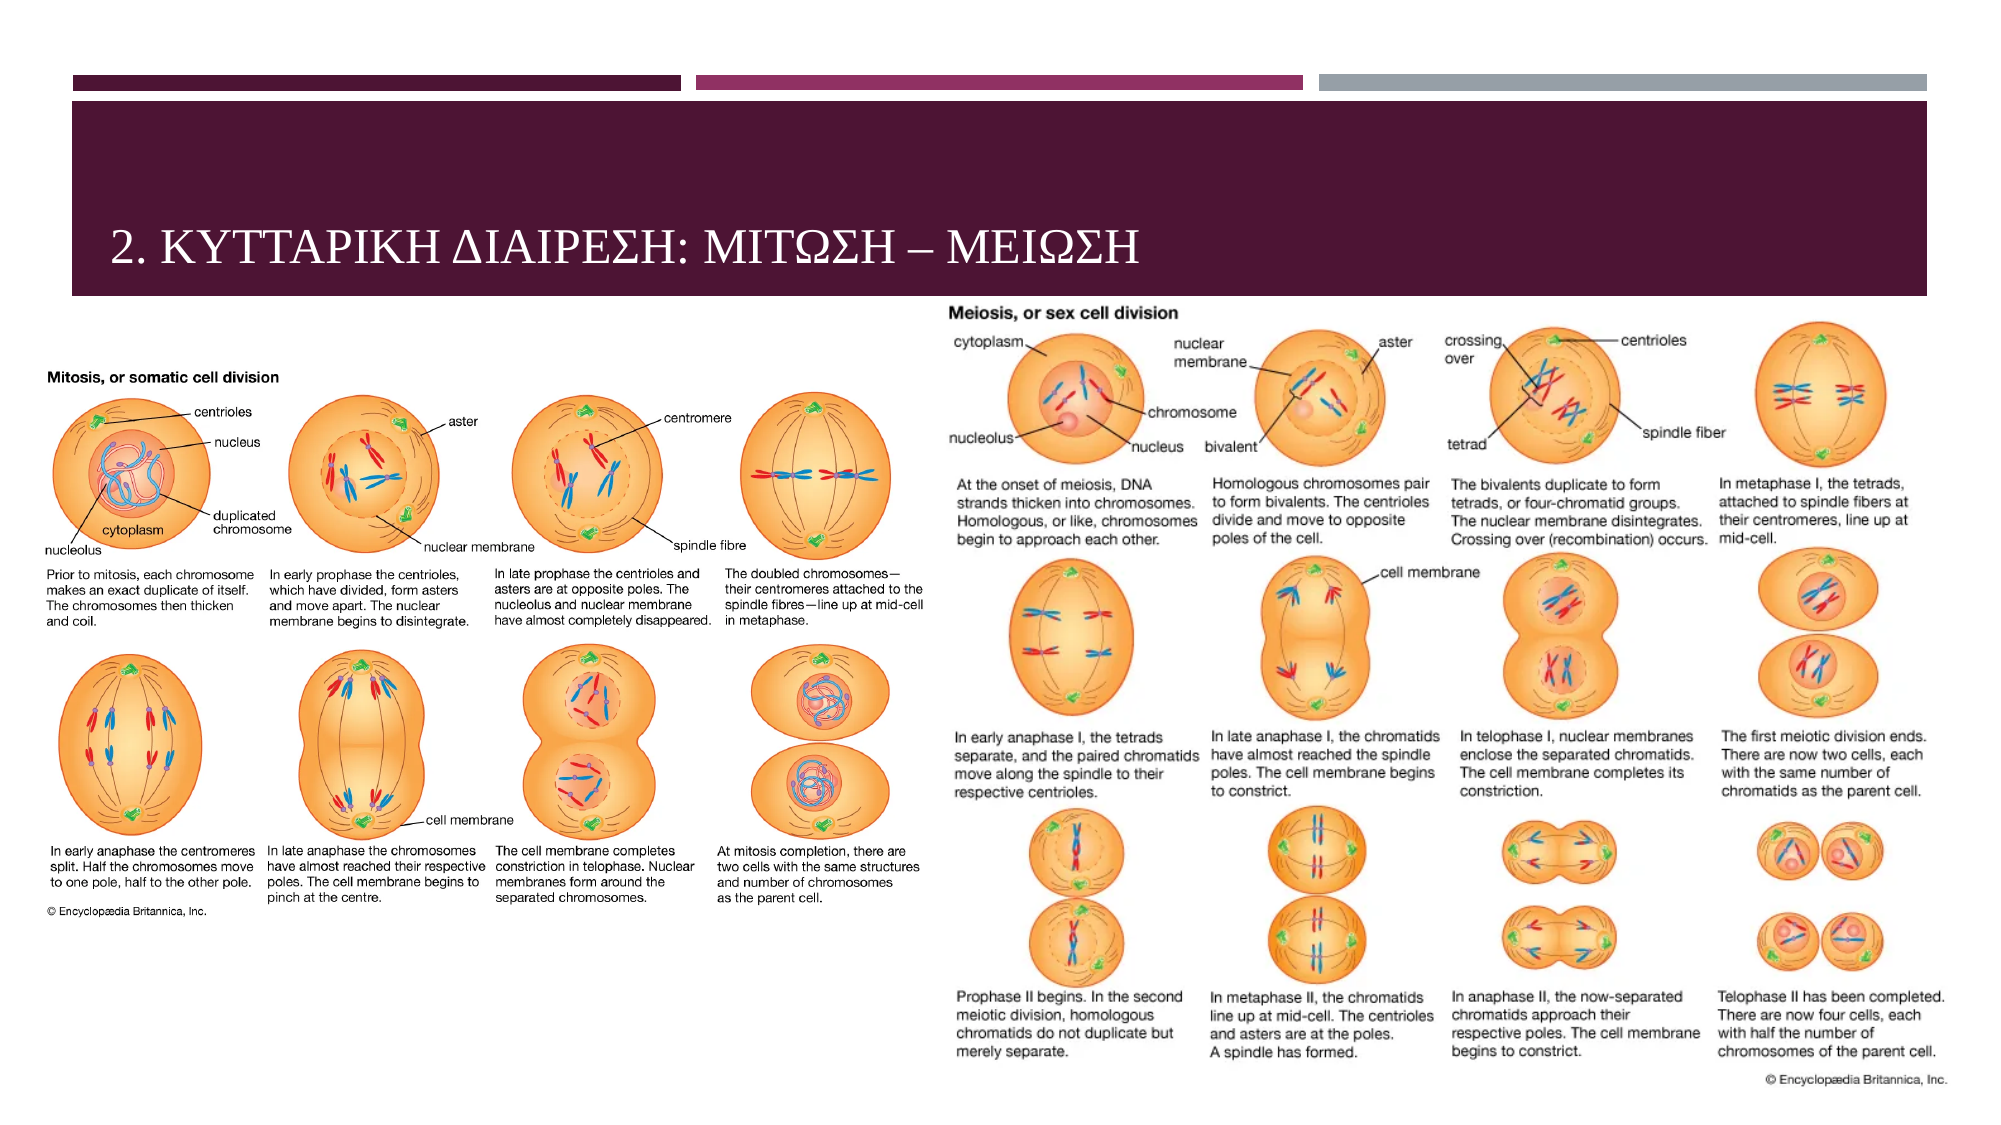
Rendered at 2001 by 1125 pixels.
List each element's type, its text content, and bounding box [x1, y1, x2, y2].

title 2. ΚΥΤΤΑΡΙΚΗ ΔΙΑΙΡΕΣΗ: ΜΙΤΩΣΗ – ΜΕΙΩΣΗ [95, 115, 1905, 282]
picture [942, 299, 1953, 1089]
picture [41, 365, 928, 920]
